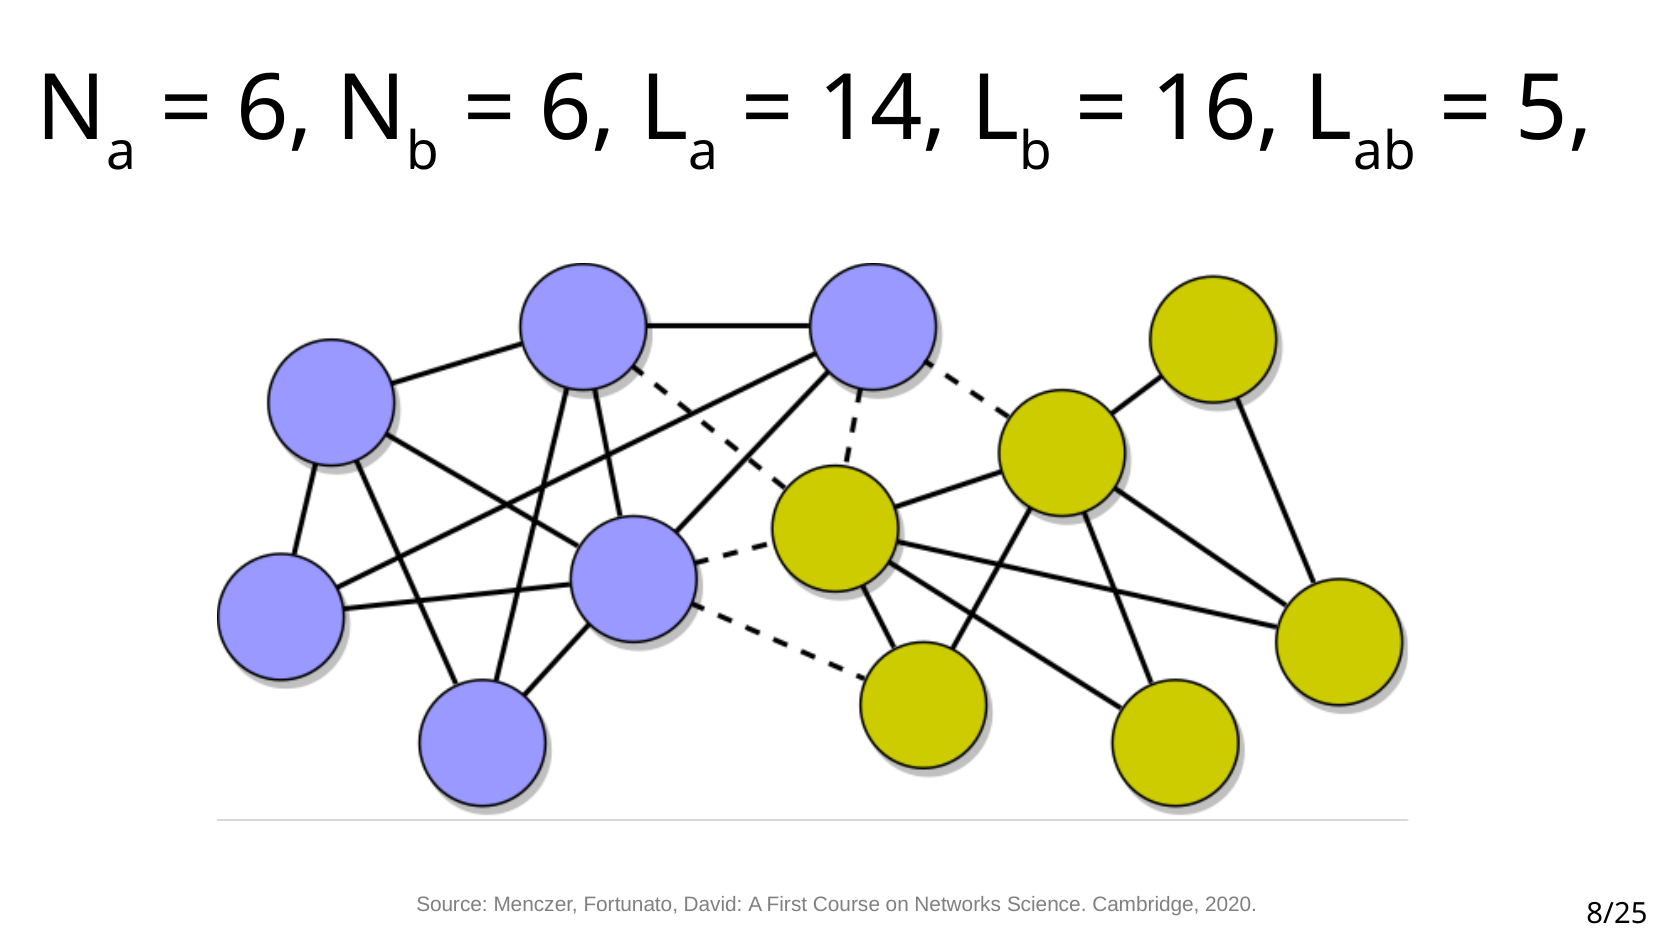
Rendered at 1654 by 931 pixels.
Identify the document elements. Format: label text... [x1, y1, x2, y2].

picture [217, 263, 1411, 822]
title Na = 6, Nb = 6, La = 14, Lb = 16, Lab = 5, [0, 1, 1654, 225]
text_box Source: Menczer, Fortunato, David: A First Course on Networks Science. Cambridge, 2020. [303, 885, 1370, 931]
